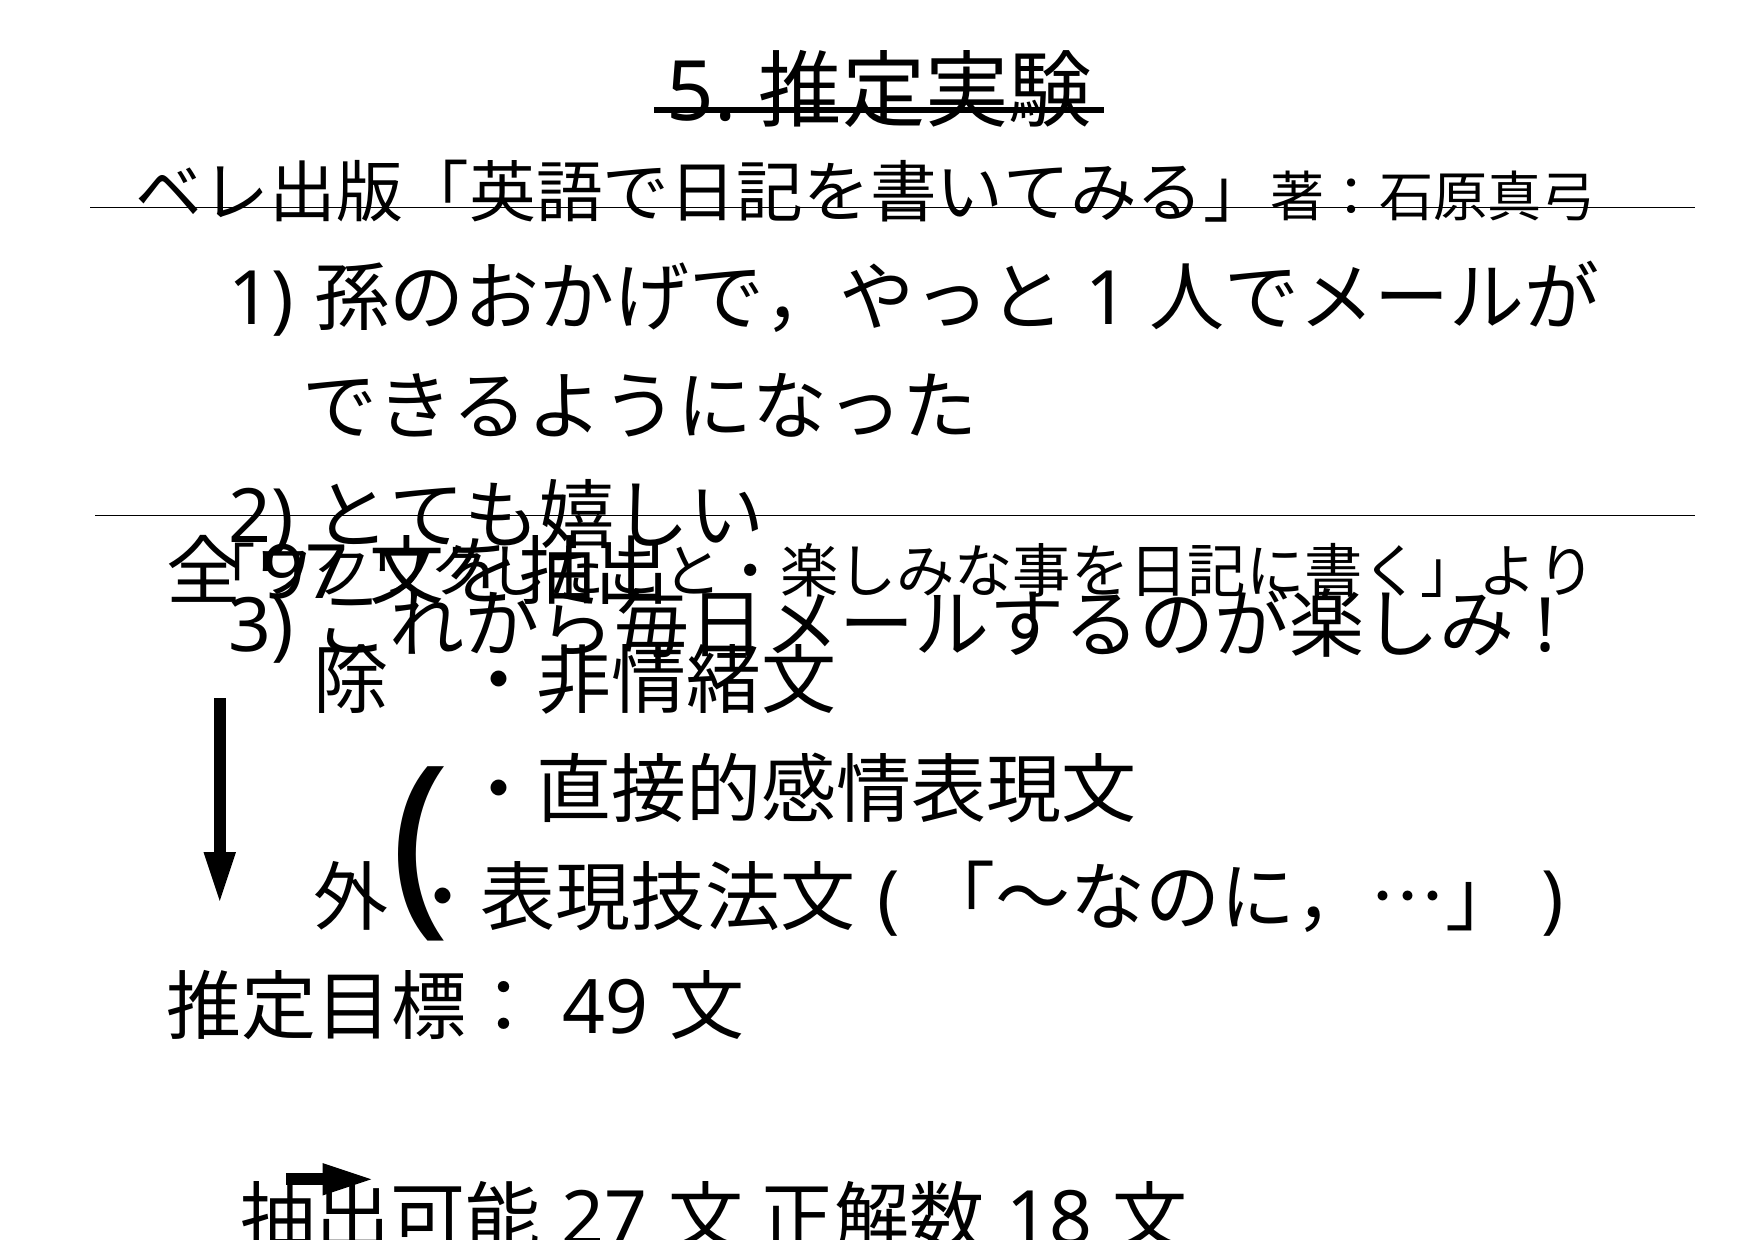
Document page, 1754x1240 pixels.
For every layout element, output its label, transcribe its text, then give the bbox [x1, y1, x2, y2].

text_box ( [390, 695, 491, 936]
text_box 5.推定実験 [666, 113, 1103, 124]
text_box 全97文を抽出 除 ・非情緒文 ・直接的感情表現文 外 ・表現技法文(「〜なのに，…」) 推定目標：49文 抽出可能27文 正解数18文 再現率37%，適合率67% [166, 511, 1754, 1240]
text_box ベレ出版「英語で日記を書いてみる」著：石原真弓 1)孫のおかげで，やっと1人でメールが できるようになった 2)とても嬉しい 3)これから毎日メールするのが楽しみ! [80, 129, 1656, 1028]
text_box 5.推定実験 [666, 24, 1103, 107]
